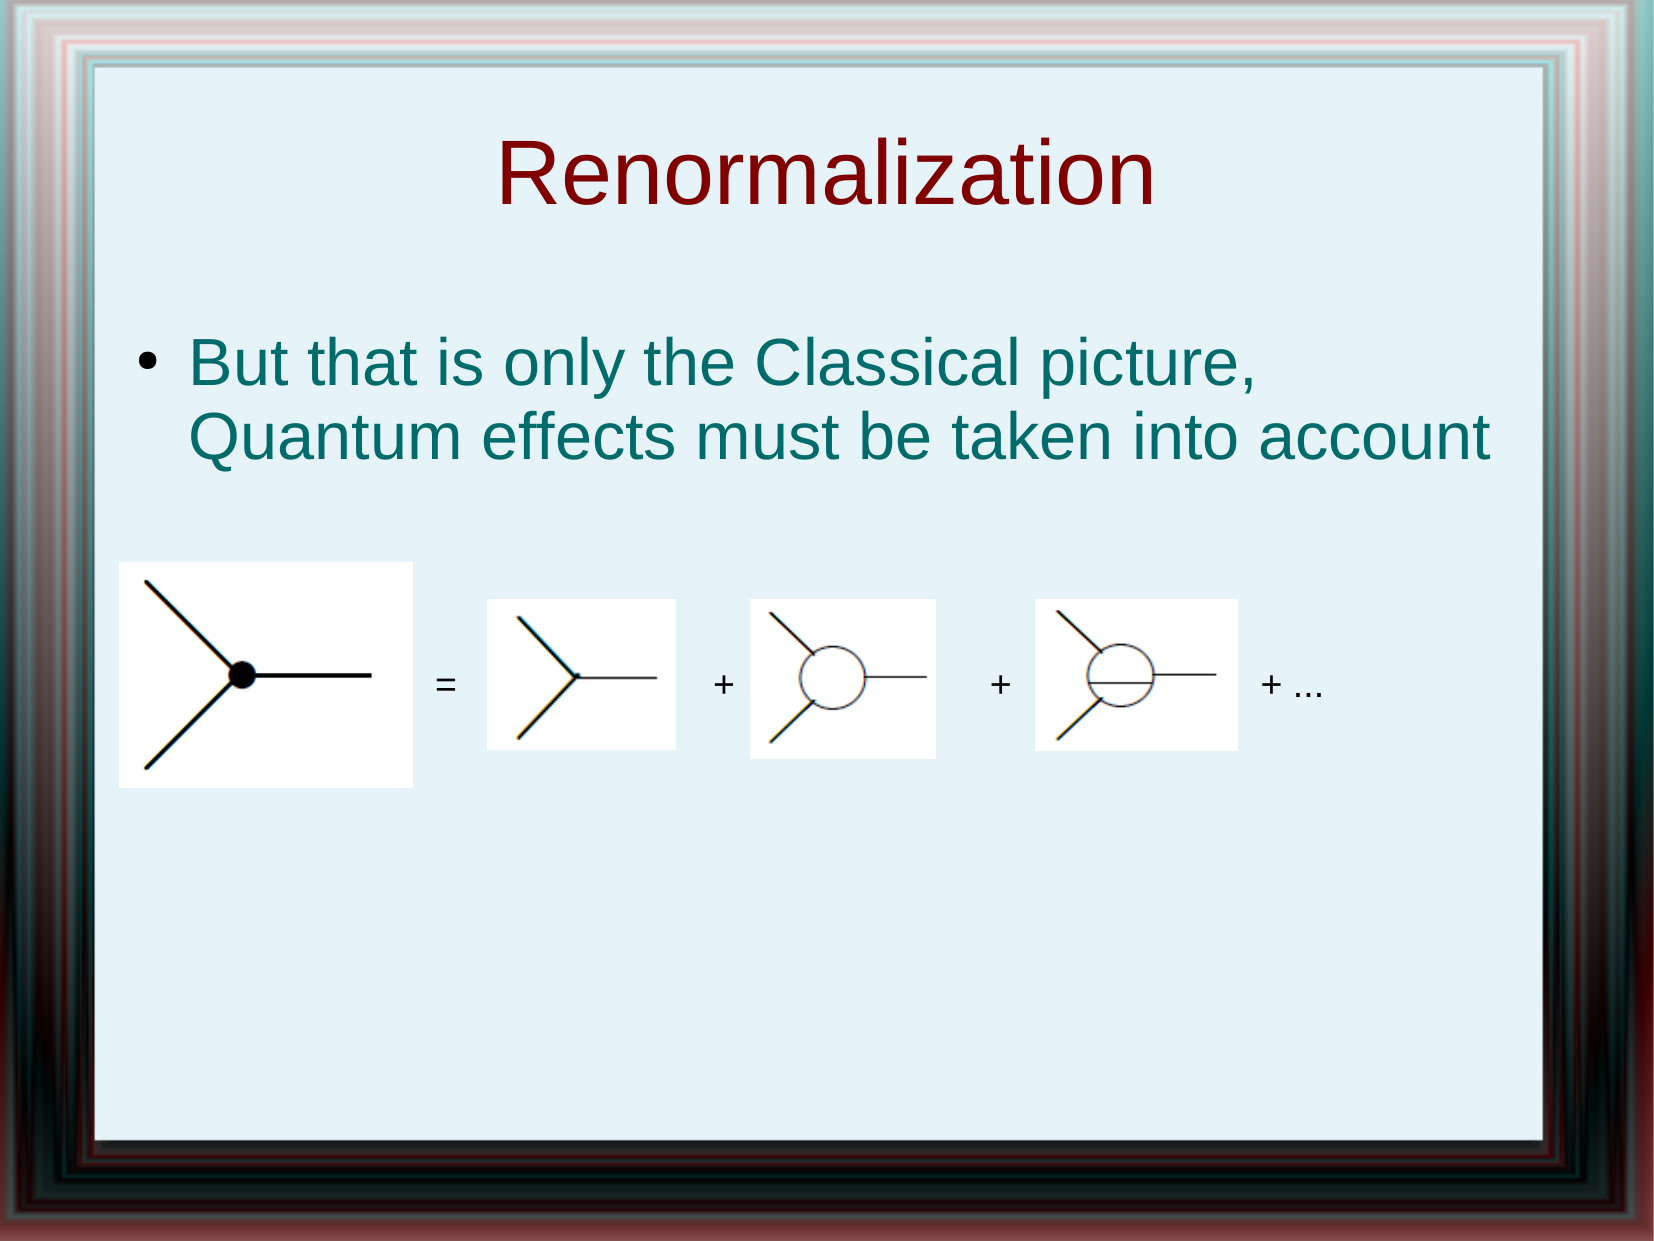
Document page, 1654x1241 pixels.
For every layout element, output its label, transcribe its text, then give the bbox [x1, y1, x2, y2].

list But that is only the Classical picture, Quantum effects must be taken into account [118, 324, 1501, 475]
text_box + [975, 655, 1035, 713]
text_box = [420, 655, 473, 713]
text_box + [698, 655, 750, 713]
title Renormalization [118, 95, 1536, 250]
text_box + ... [1245, 655, 1340, 713]
picture [0, 0, 1654, 1241]
